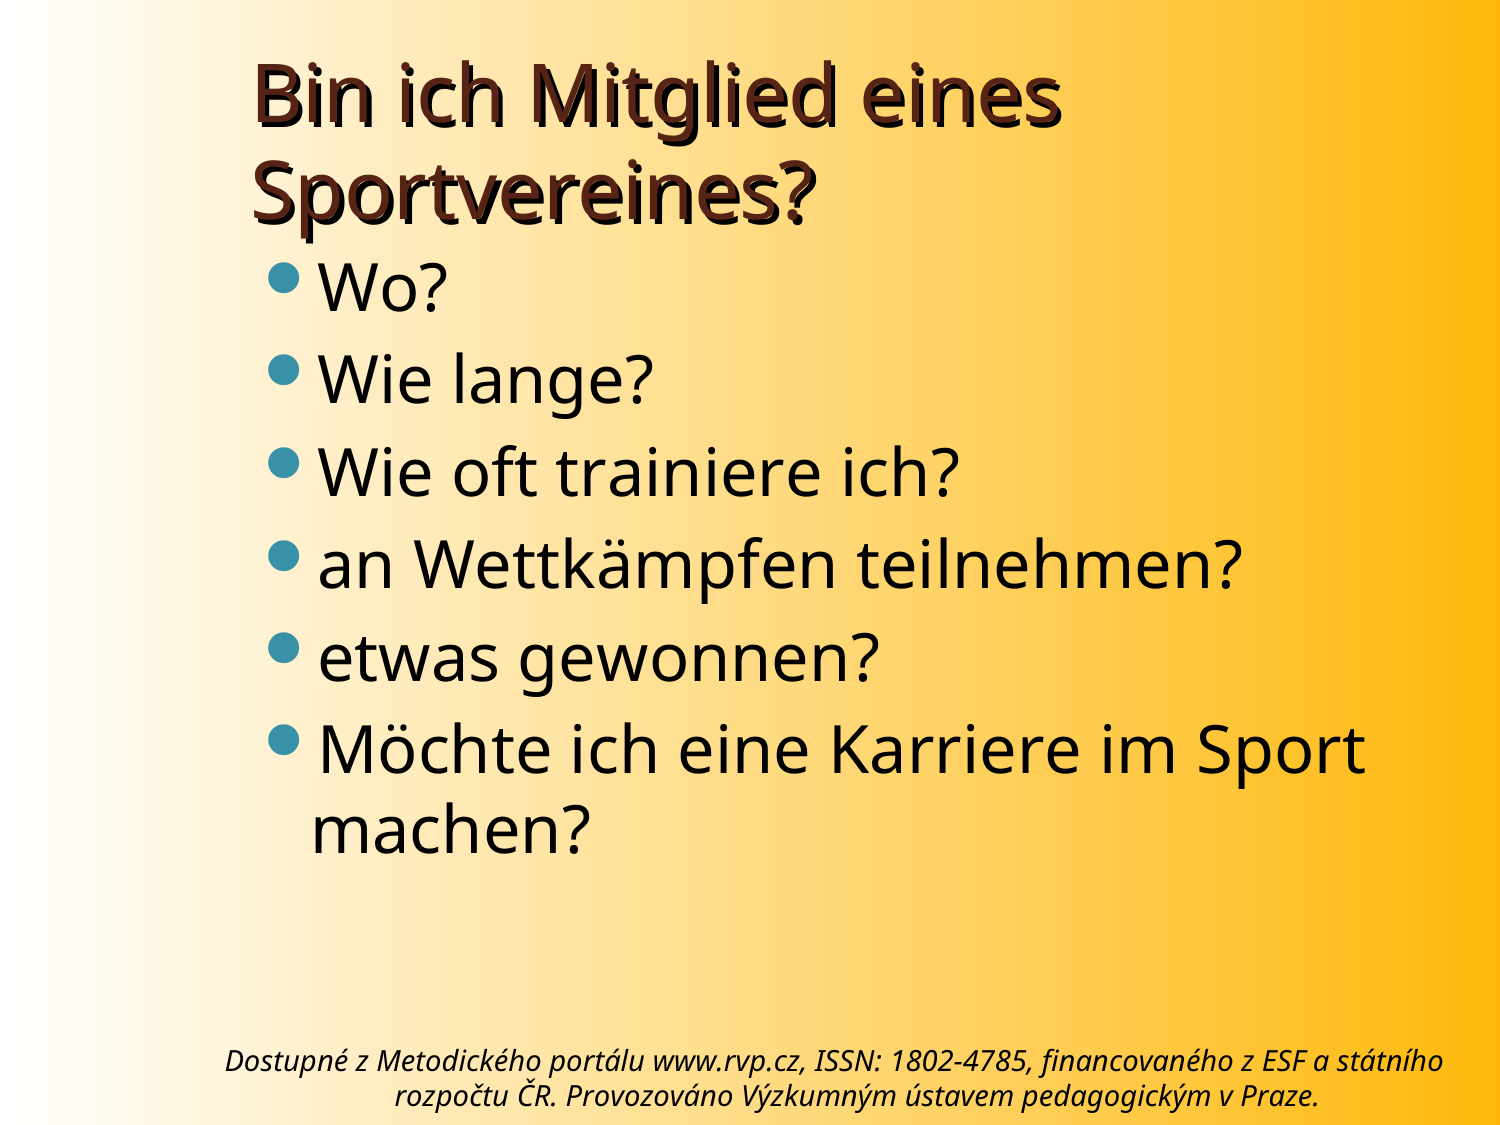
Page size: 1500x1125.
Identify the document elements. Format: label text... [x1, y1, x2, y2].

text_box Dostupné z Metodického portálu www.rvp.cz, ISSN: 1802-4785, financovaného z ESF a státního rozpočtu ČR. Provozováno Výzkumným ústavem pedagogickým v Praze. [194, 1034, 1462, 1099]
list Wo? Wie lange? Wie oft trainiere ich? an Wettkämpfen teilnehmen? etwas gewonnen? Möchte ich eine Karriere im Sport machen? [235, 237, 1466, 1060]
title Bin ich Mitglied eines Sportvereines? [235, 45, 1466, 233]
